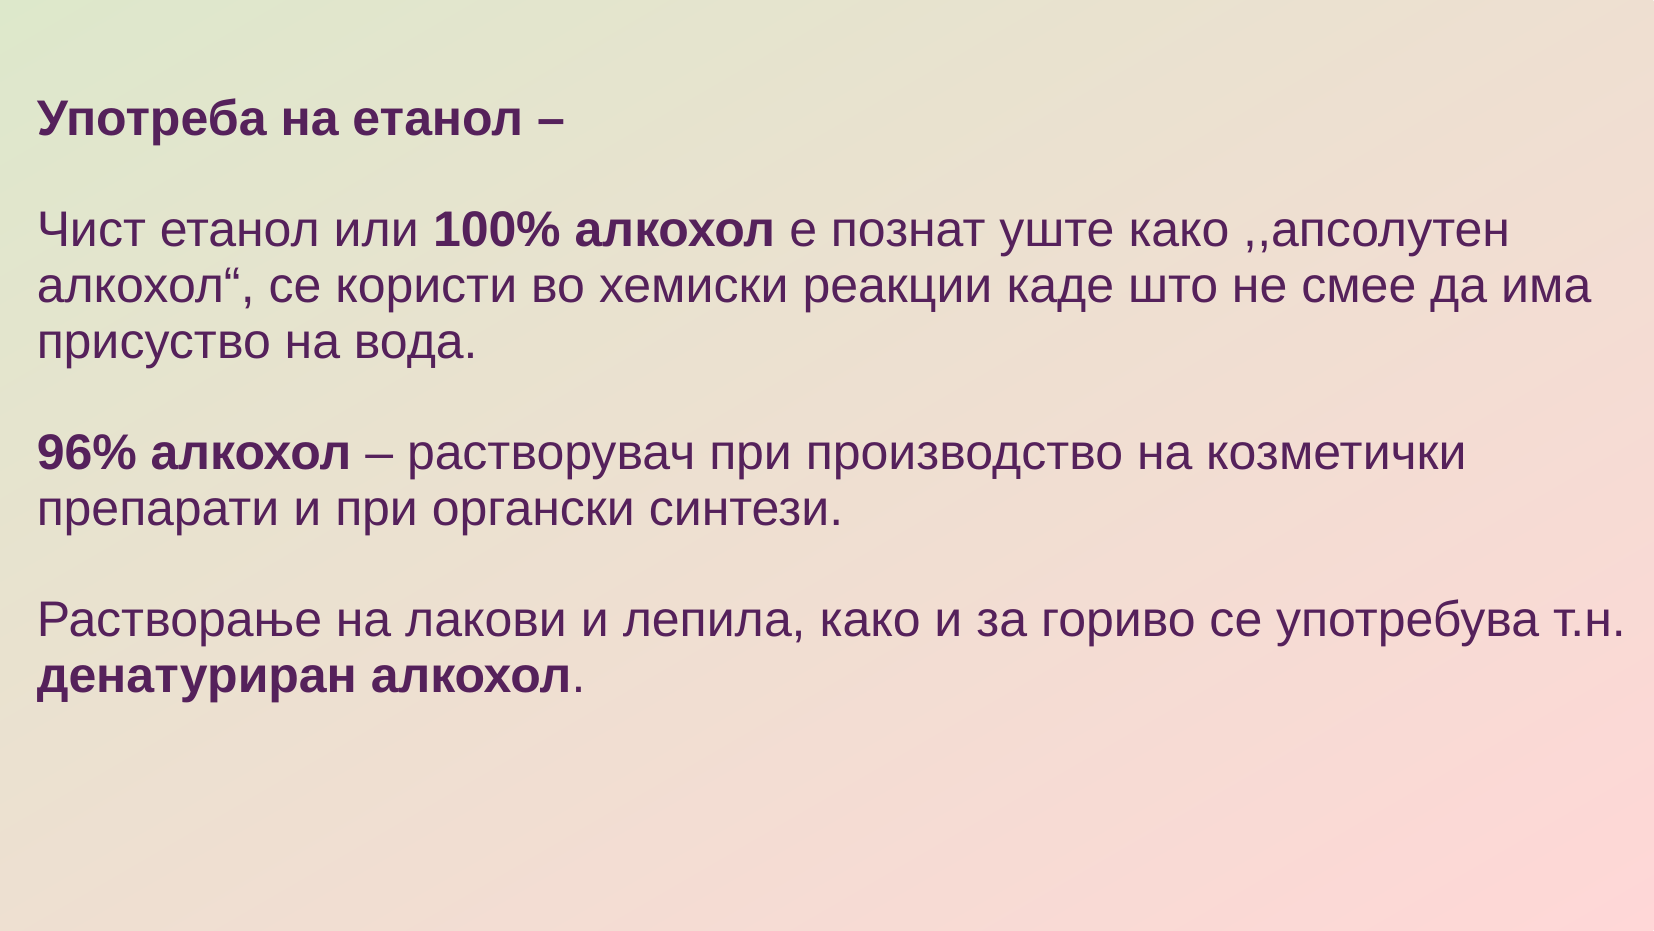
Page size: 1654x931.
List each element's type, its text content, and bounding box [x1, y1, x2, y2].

text_box Употреба на етанол – Чист етанол или 100% алкохол е познат уште како ,,апсолутен алкохол“, се користи во хемиски реакции каде што не смее да има присуство на вода. 96% алкохол – растворувач при производство на козметички препарати и при органски синтези. Растворање на лакови и лепила, како и за гориво се употребува т.н. денатуриран алкохол. [22, 82, 1642, 711]
